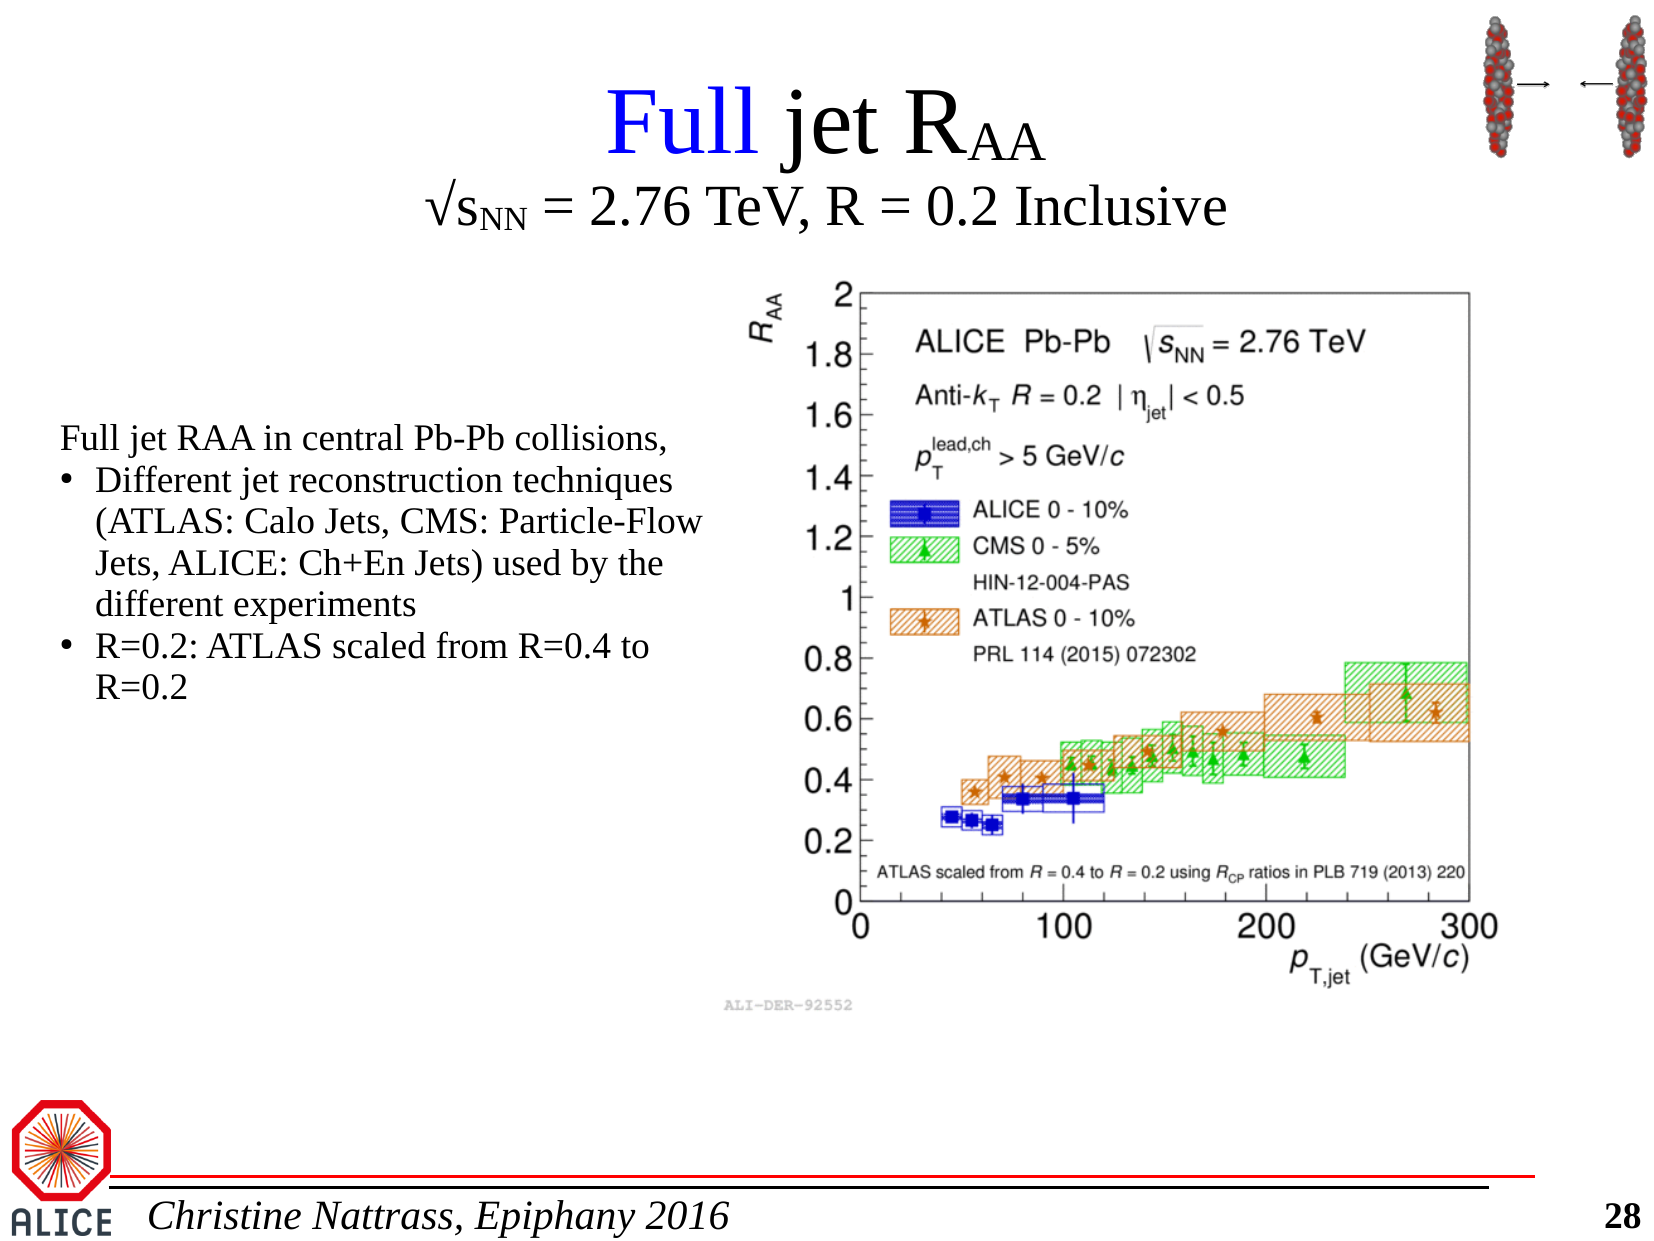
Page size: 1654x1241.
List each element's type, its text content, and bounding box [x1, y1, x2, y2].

picture [1573, 15, 1648, 165]
text_box Full jet RAA in central Pb-Pb collisions, Different jet reconstruction techniques (ATLAS: Calo Jets, CMS: Particle-Flow Jets, ALICE: Ch+En Jets) used by the different experiments R=0.2: ATLAS scaled from R=0.4 to R=0.2 [45, 409, 751, 717]
picture [11, 1100, 111, 1236]
picture [1482, 15, 1556, 42]
title Full jet RAA √sNN = 2.76 TeV, R = 0.2 Inclusive [82, 42, 1571, 264]
picture [720, 263, 1501, 1014]
